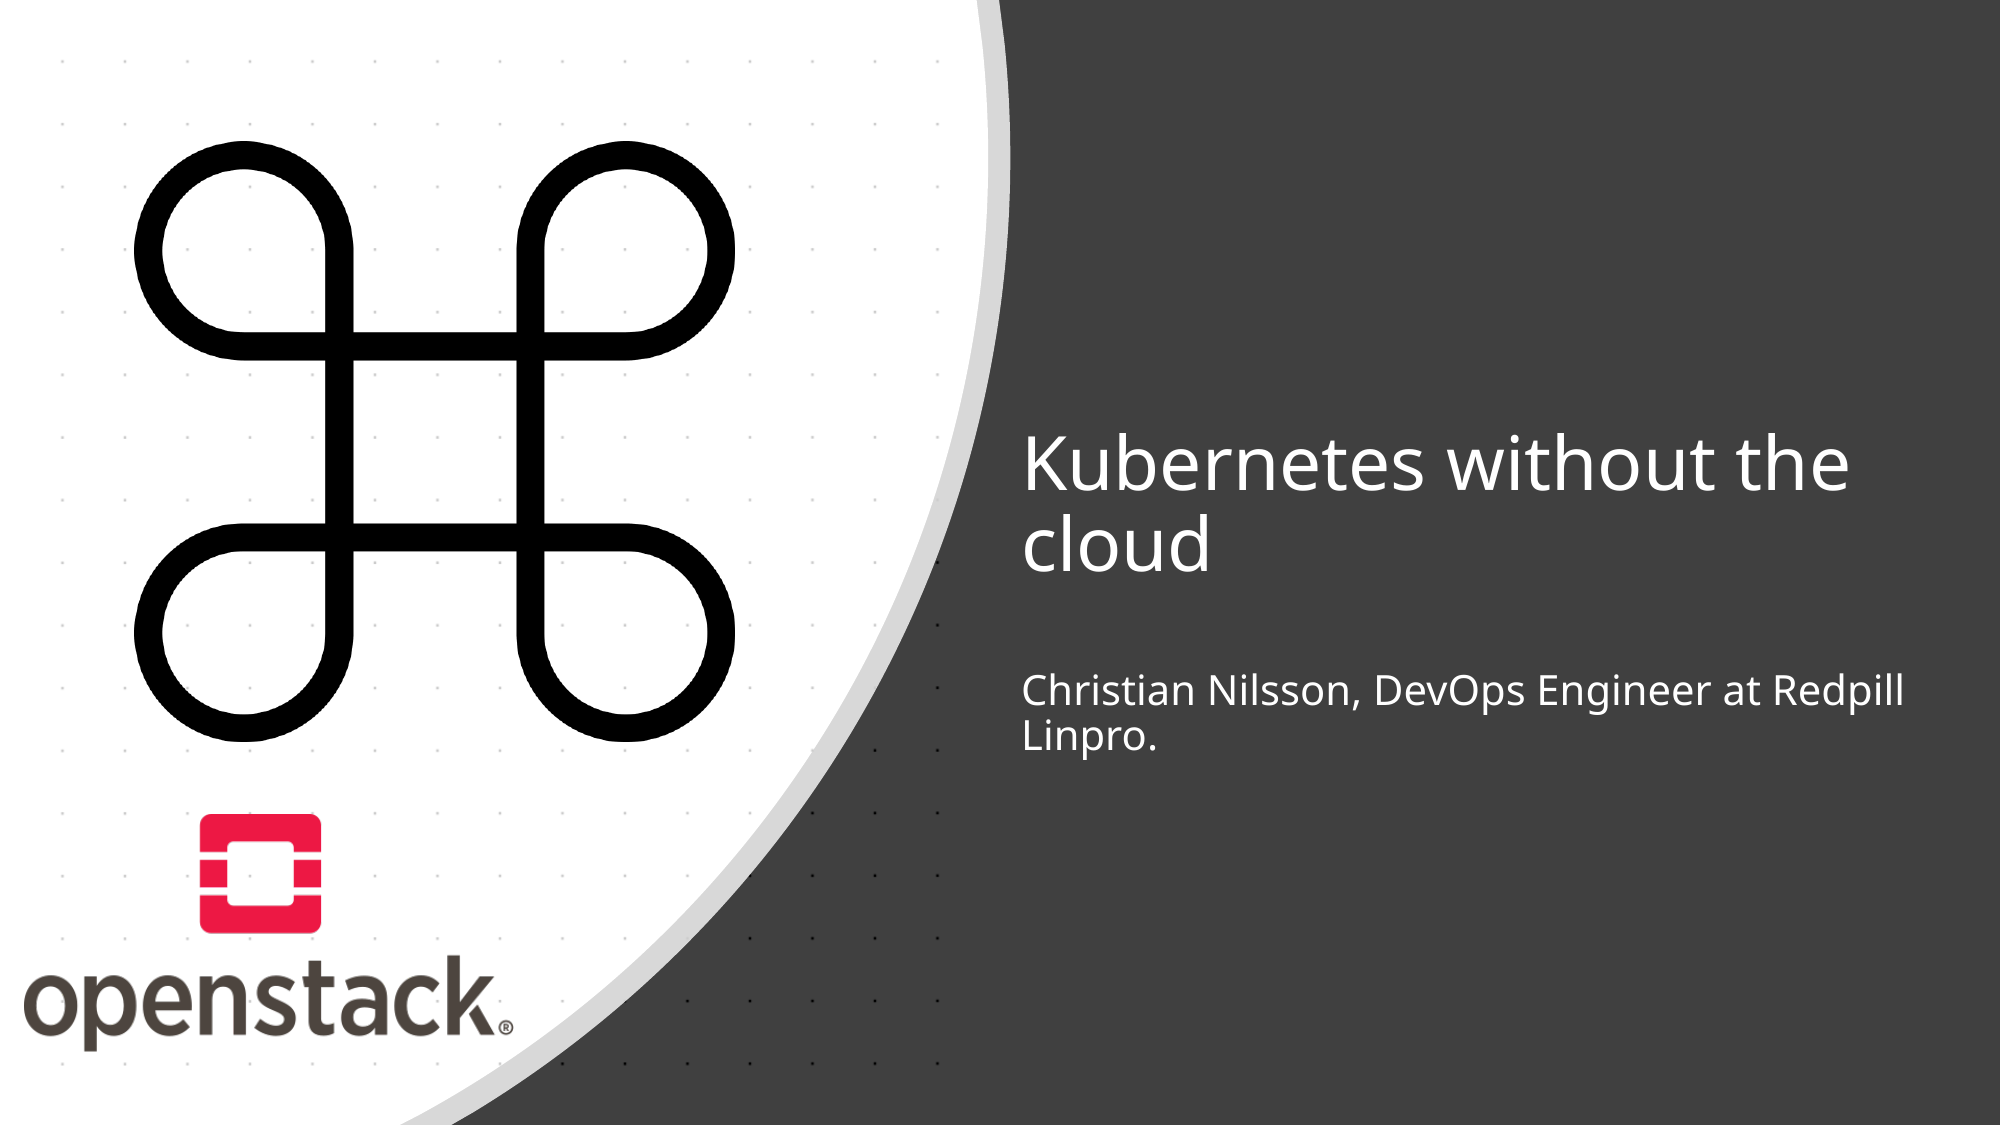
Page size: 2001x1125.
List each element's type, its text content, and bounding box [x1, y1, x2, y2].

text_box [0, 0, 2000, 1125]
picture [24, 814, 514, 1052]
text_box Kubernetes without the cloud Christian Nilsson, DevOps Engineer at Redpill Linpro. [1006, 292, 1985, 767]
picture [134, 141, 735, 742]
picture [453, 438, 976, 1125]
